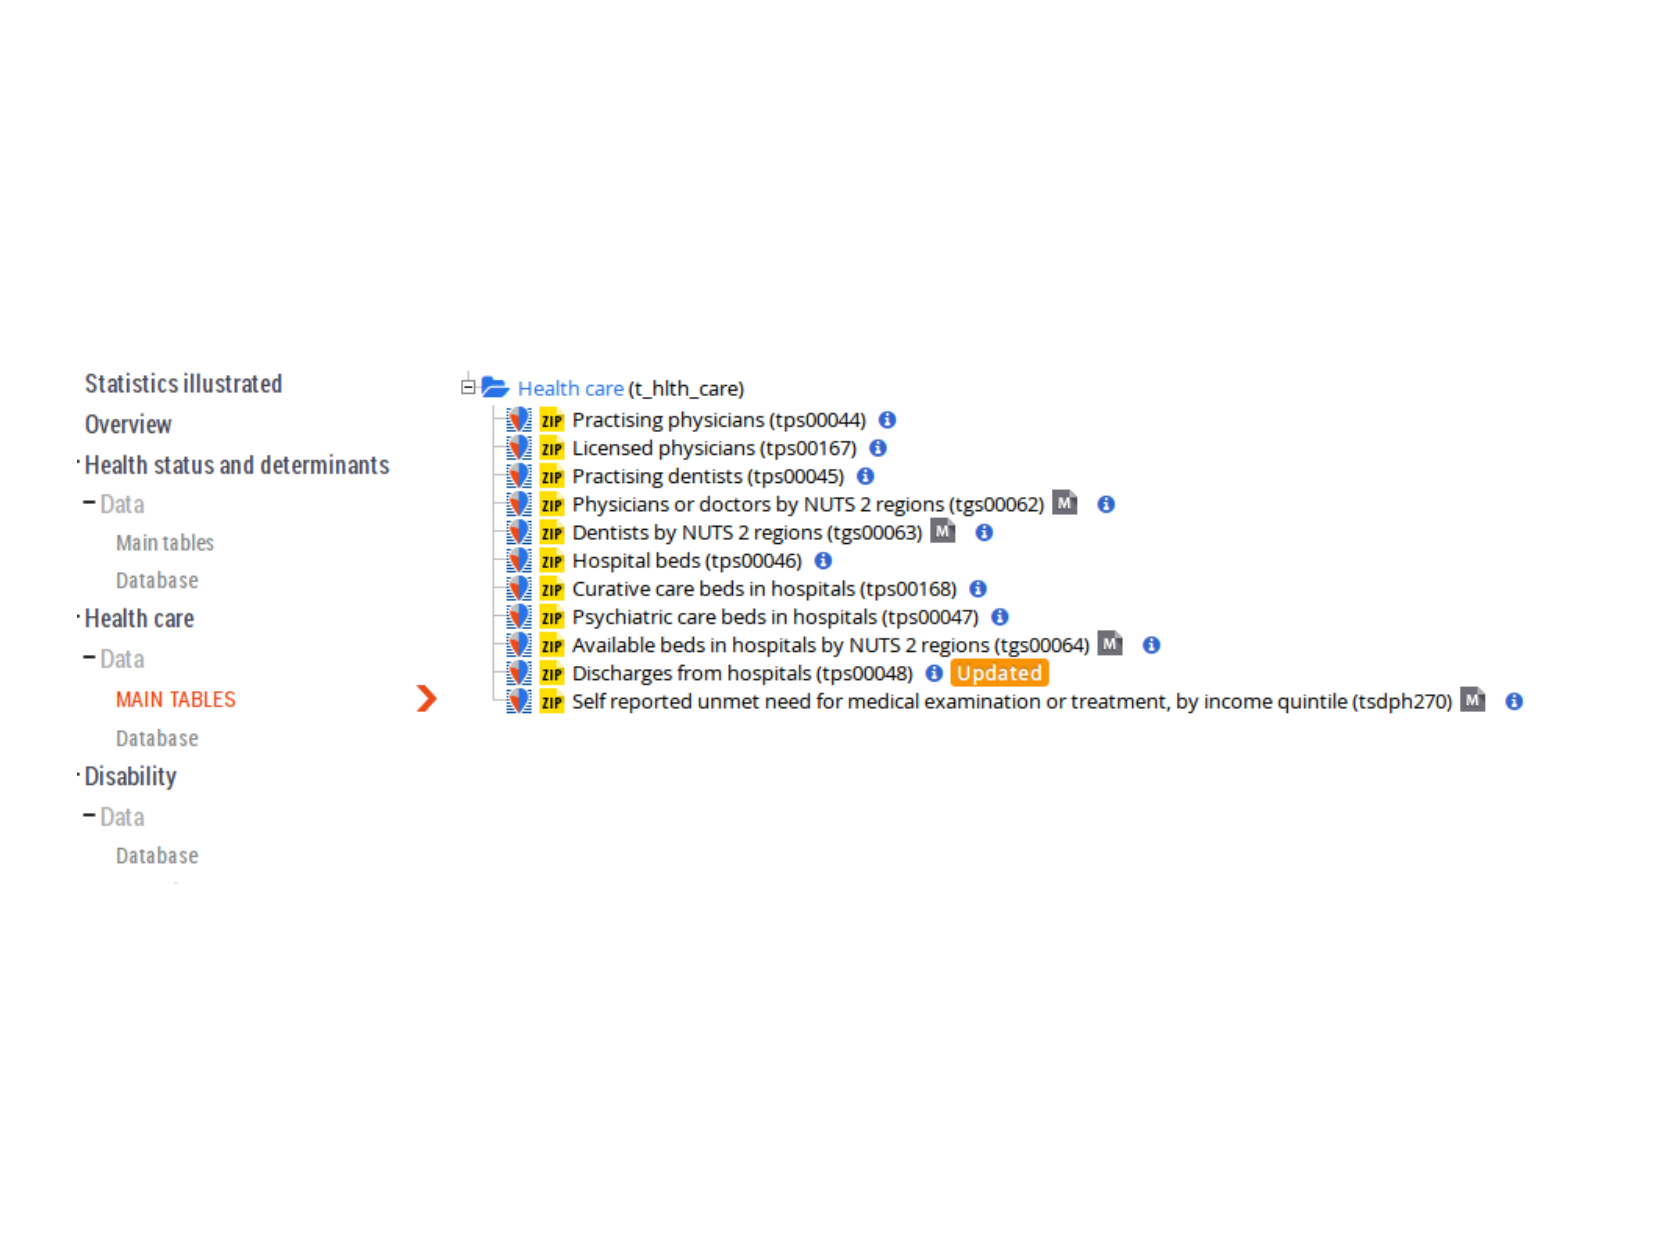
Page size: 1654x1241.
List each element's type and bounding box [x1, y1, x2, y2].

picture [77, 360, 1584, 884]
